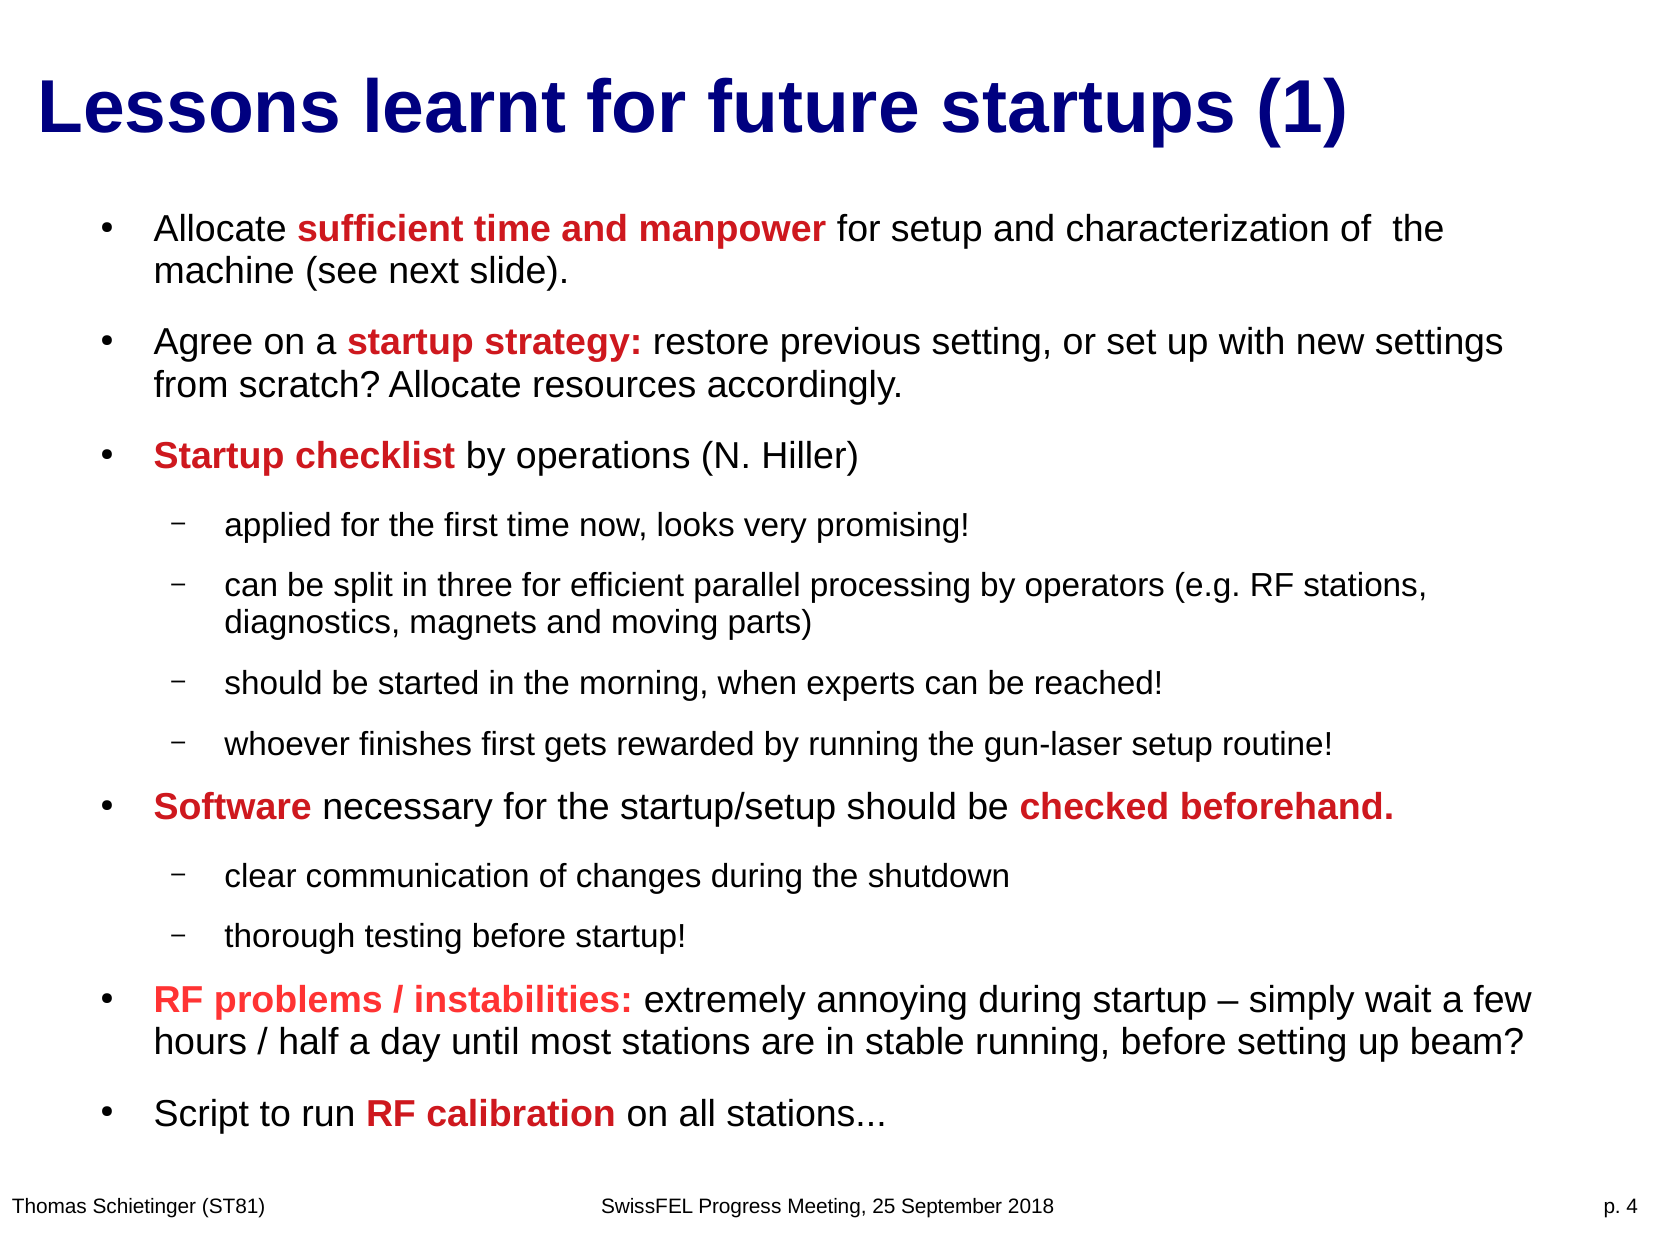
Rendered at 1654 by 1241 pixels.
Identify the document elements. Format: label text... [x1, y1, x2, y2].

title Lessons learnt for future startups (1) [37, 22, 1441, 191]
list Allocate sufficient time and manpower for setup and characterization of the machine (see next slide). Agree on a startup strategy: restore previous setting, or set up with new settings from scratch? Allocate resources accordingly. Startup checklist by operations (N. Hiller) applied for the first time now, looks very promising! can be split in three for efficient parallel processing by operators (e.g. RF stations, diagnostics, magnets and moving parts) should be started in the morning, when experts can be reached! whoever finishes first gets rewarded by running the gun-laser setup routine! Software necessary for the startup/setup should be checked beforehand. clear communication of changes during the shutdown thorough testing before startup! RF problems / instabilities: extremely annoying during startup – simply wait a few hours / half a day until most stations are in stable running, before setting up beam? Script to run RF calibration on all stations... [82, 207, 1571, 1135]
